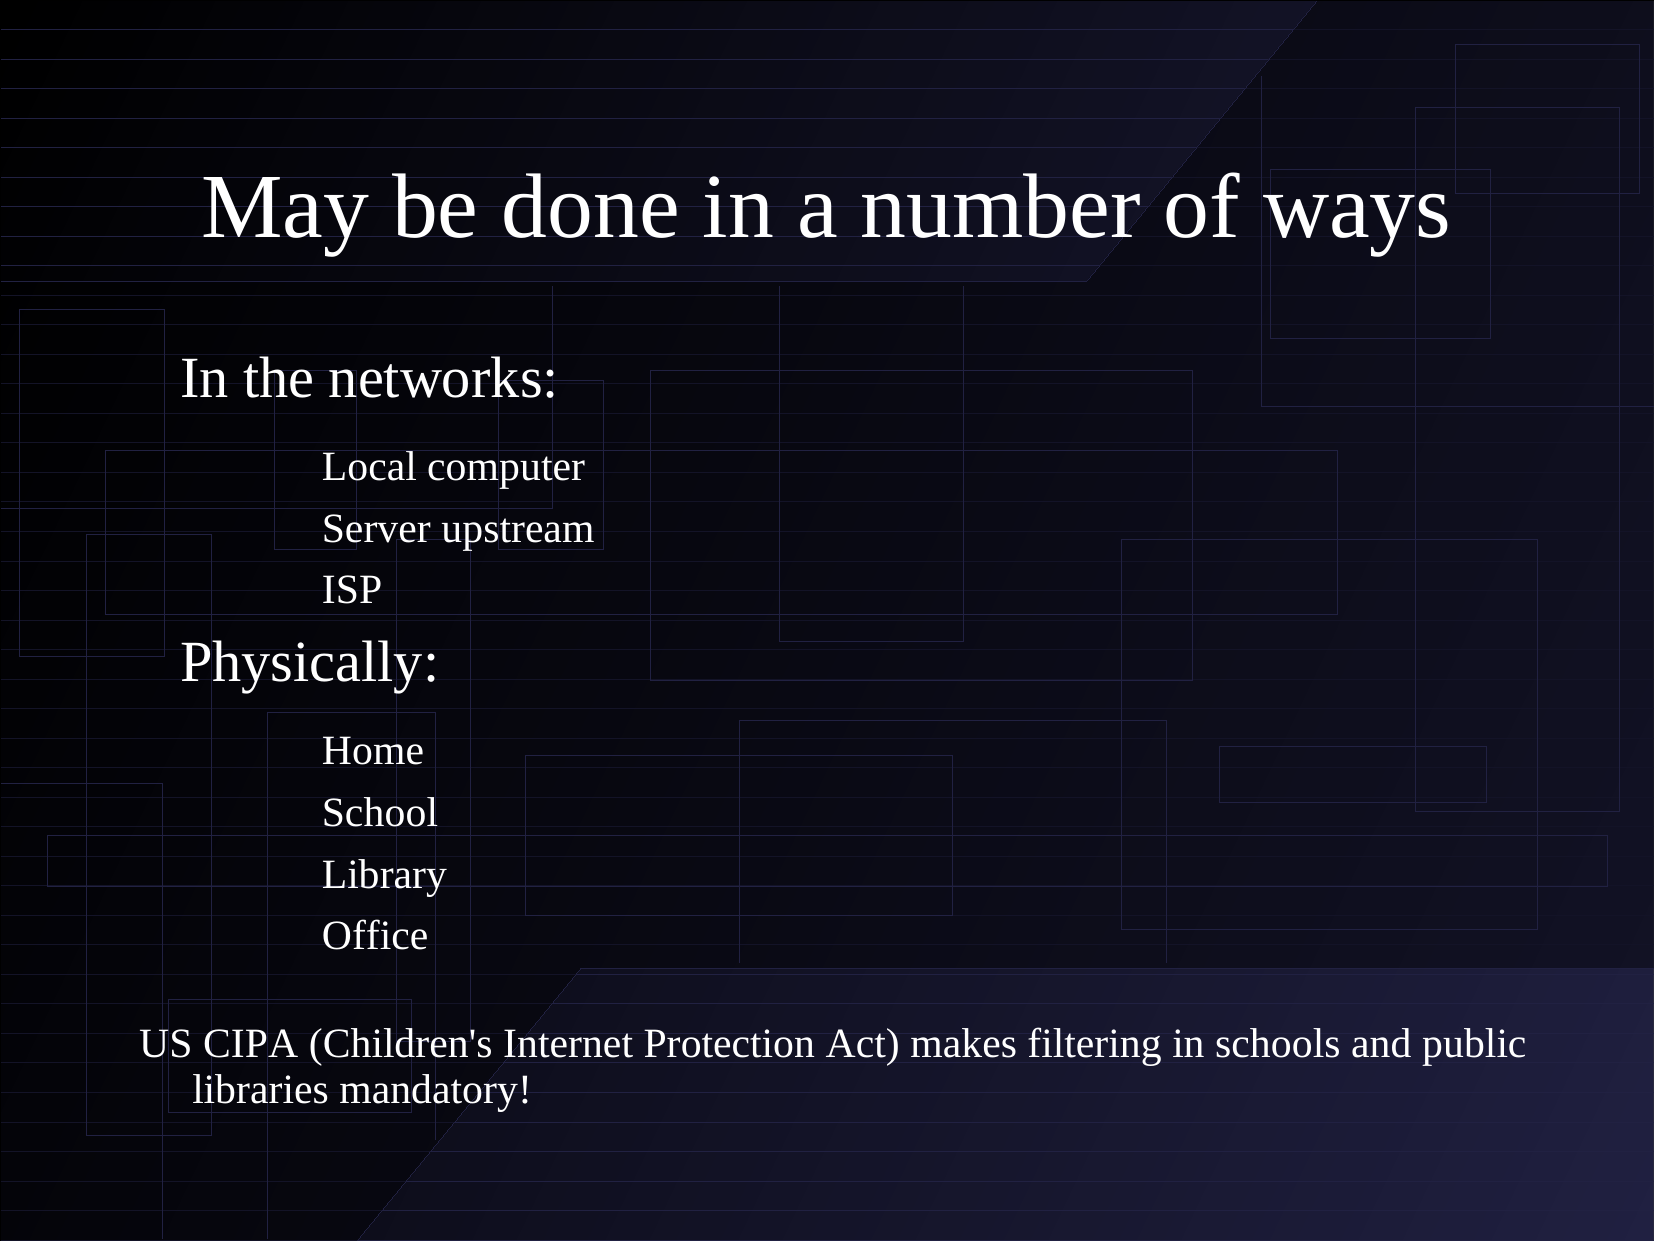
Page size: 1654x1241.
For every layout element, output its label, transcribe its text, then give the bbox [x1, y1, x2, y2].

list In the networks: Local computer Server upstream ISP Physically: Home School Library Office US CIPA (Children's Internet Protection Act) makes filtering in schools and public libraries mandatory! [121, 344, 1534, 1127]
title May be done in a number of ways [121, 102, 1534, 311]
